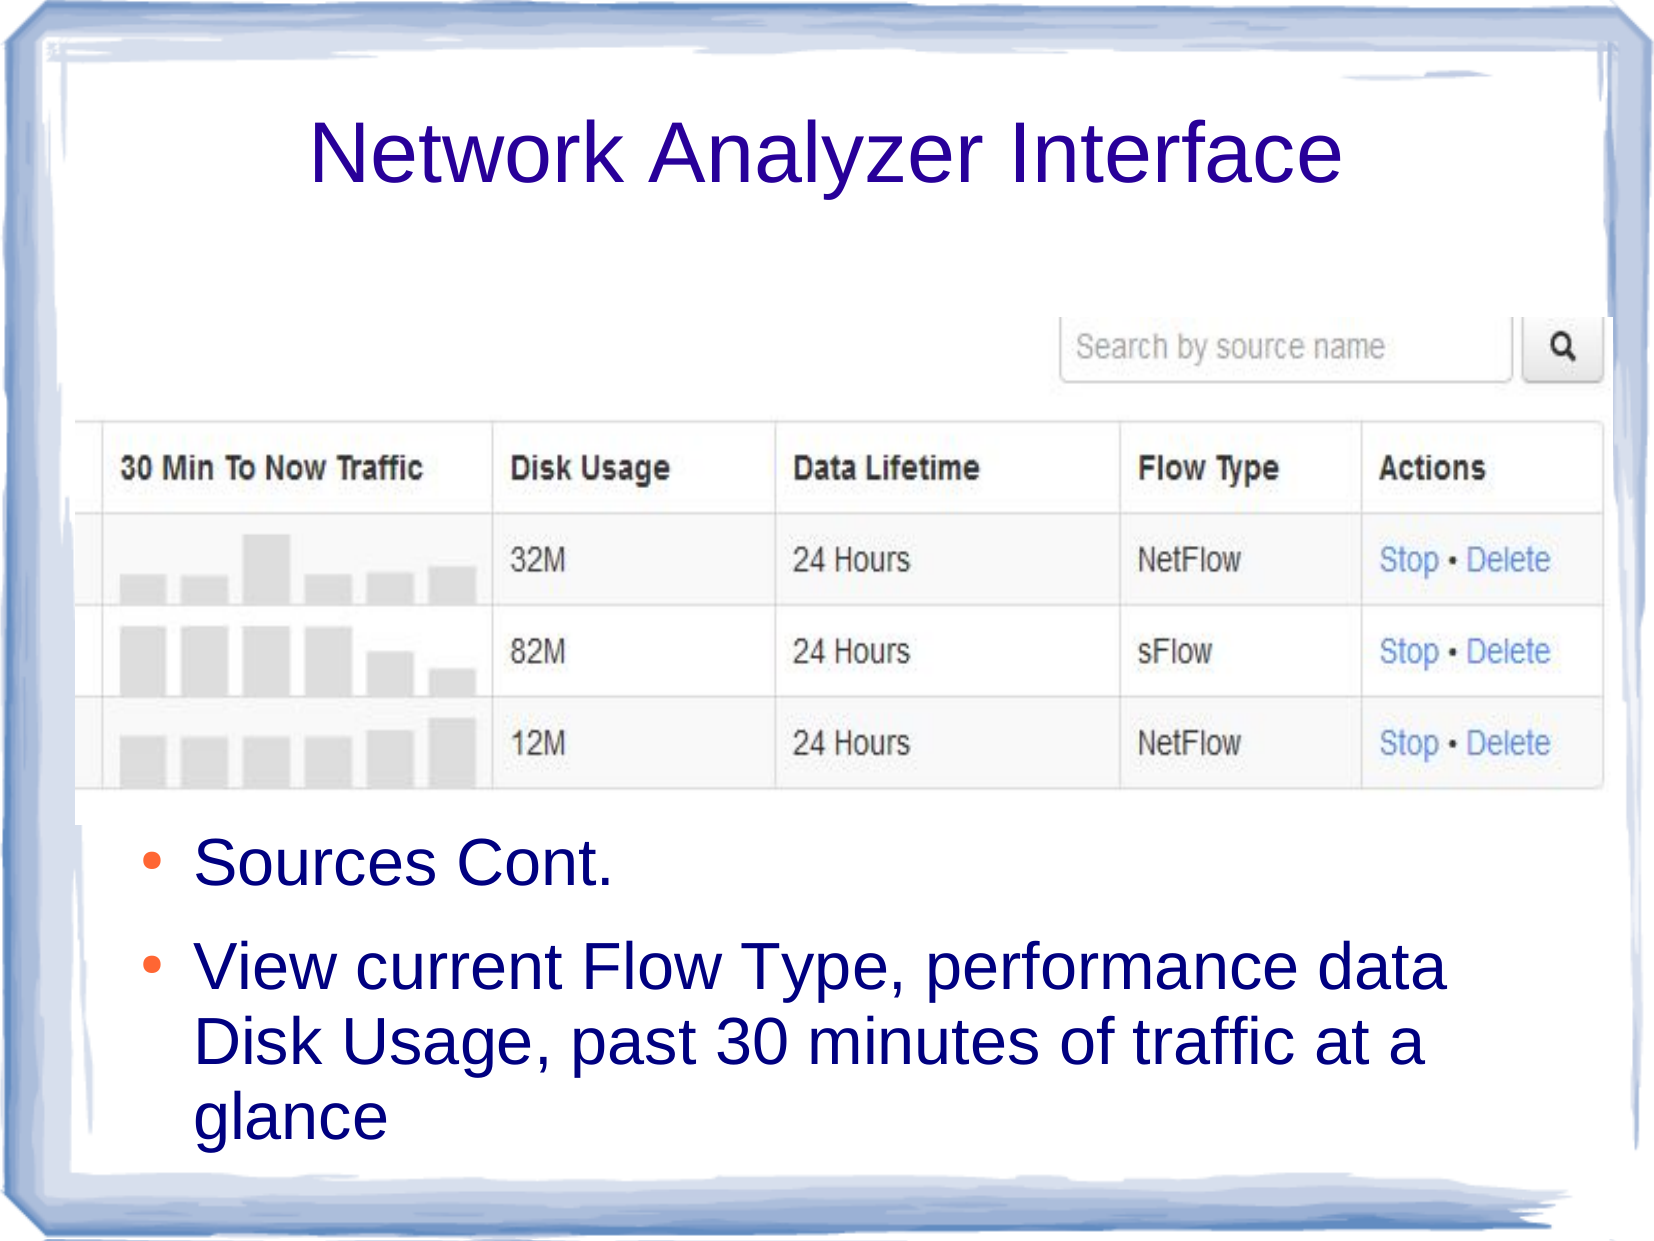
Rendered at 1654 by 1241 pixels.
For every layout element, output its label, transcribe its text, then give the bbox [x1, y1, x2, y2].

picture [0, 0, 1654, 1241]
title Network Analyzer Interface [82, 49, 1571, 257]
list Sources Cont. View current Flow Type, performance data Disk Usage, past 30 minutes of traffic at a glance [122, 826, 1576, 1241]
